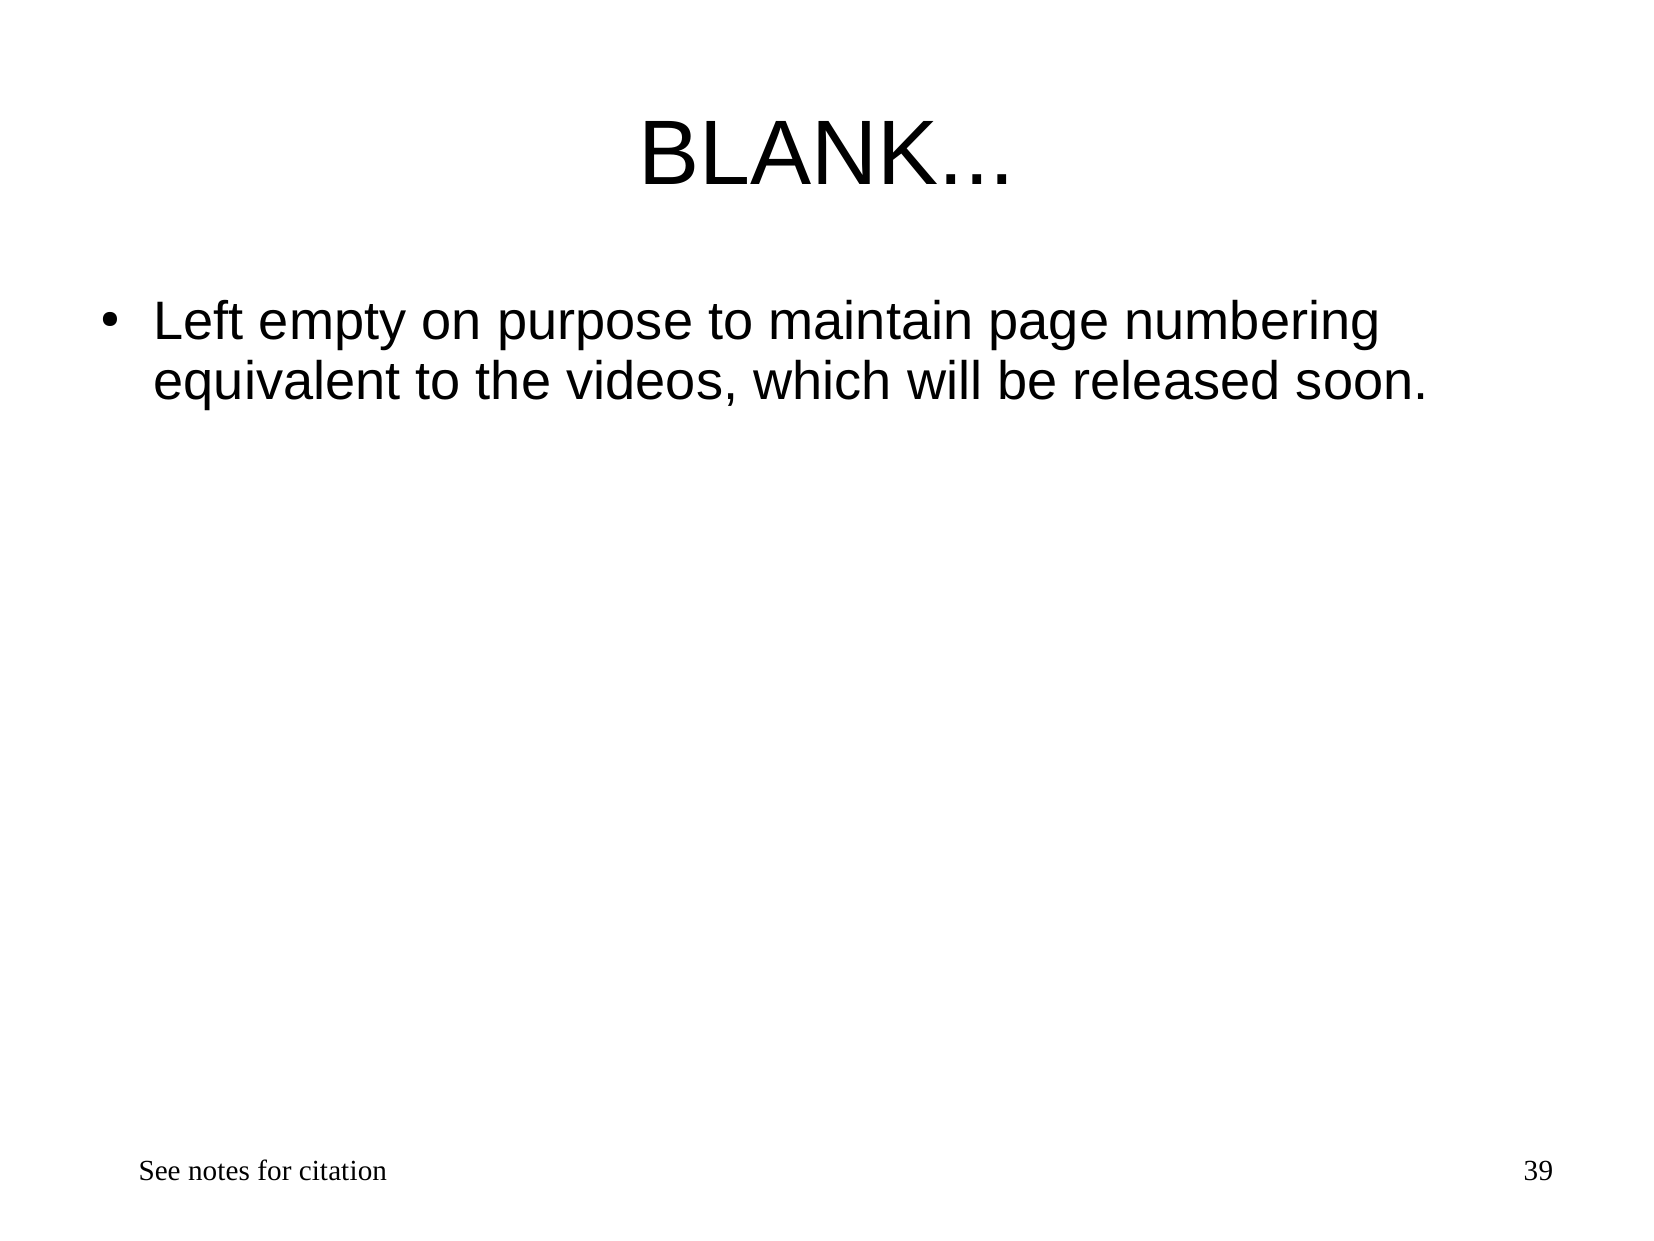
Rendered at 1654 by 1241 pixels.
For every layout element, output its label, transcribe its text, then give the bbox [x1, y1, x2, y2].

title BLANK... [82, 49, 1571, 257]
list Left empty on purpose to maintain page numbering equivalent to the videos, which will be released soon. [82, 290, 1576, 1126]
